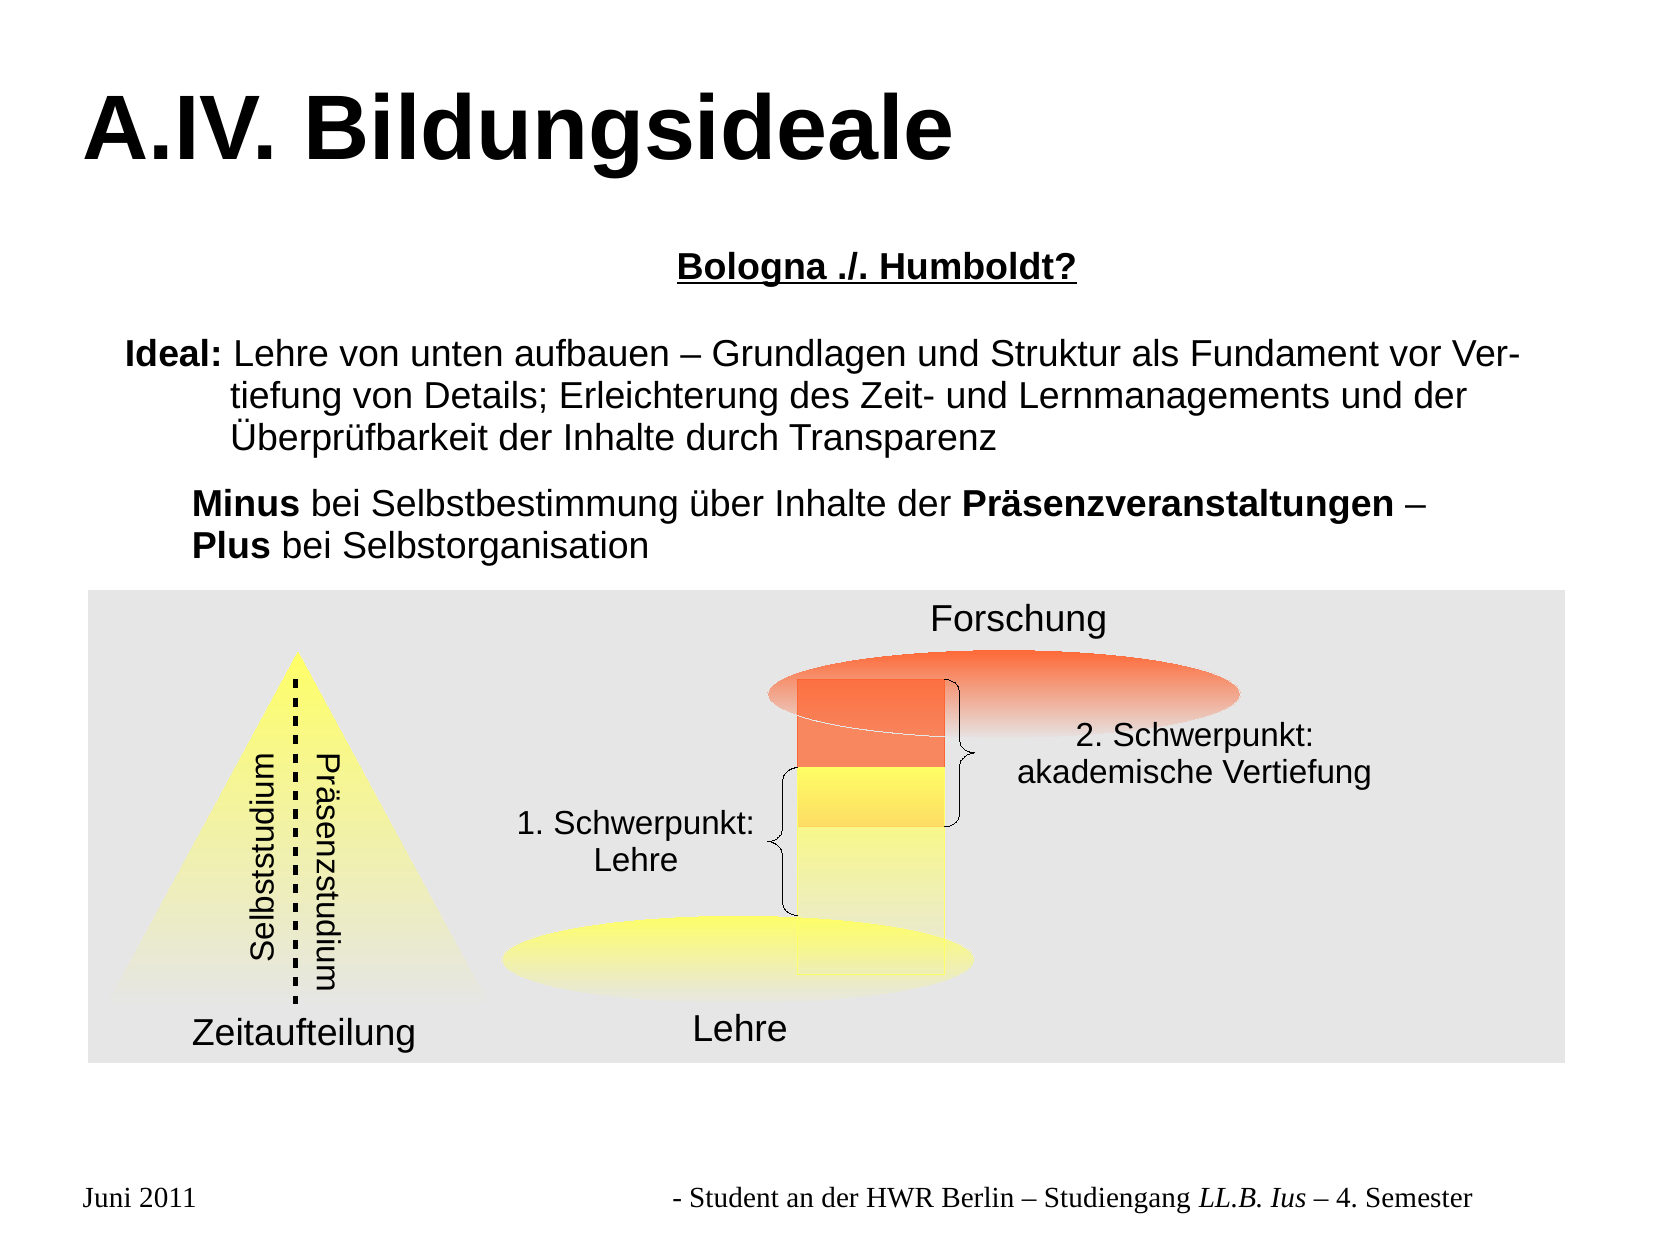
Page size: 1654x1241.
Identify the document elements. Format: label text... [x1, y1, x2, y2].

text_box Bologna ./. Humboldt? [661, 238, 1093, 296]
text_box Ideal: Lehre von unten aufbauen – Grundlagen und Struktur als Fundament vor Ver- tiefung von Details; Erleichterung des Zeit- und Lernmanagements und der Überprüfbarkeit der Inhalte durch Transparenz [110, 324, 1536, 466]
text_box 1. Schwerpunkt: Lehre [501, 797, 771, 887]
text_box Minus bei Selbstbestimmung über Inhalte der Präsenzveranstaltungen – Plus bei Selbstorganisation [177, 474, 1490, 574]
text_box Selbststudium [236, 738, 289, 978]
text_box Zeitaufteilung [177, 1003, 432, 1061]
title A.IV. Bildungsideale [82, 49, 1571, 207]
text_box 2. Schwerpunkt: akademische Vertiefung [1002, 708, 1388, 798]
text_box Forschung [915, 590, 1122, 648]
text_box [88, 590, 1565, 1063]
text_box Präsenzstudium [302, 738, 355, 1007]
text_box Lehre [677, 999, 803, 1059]
